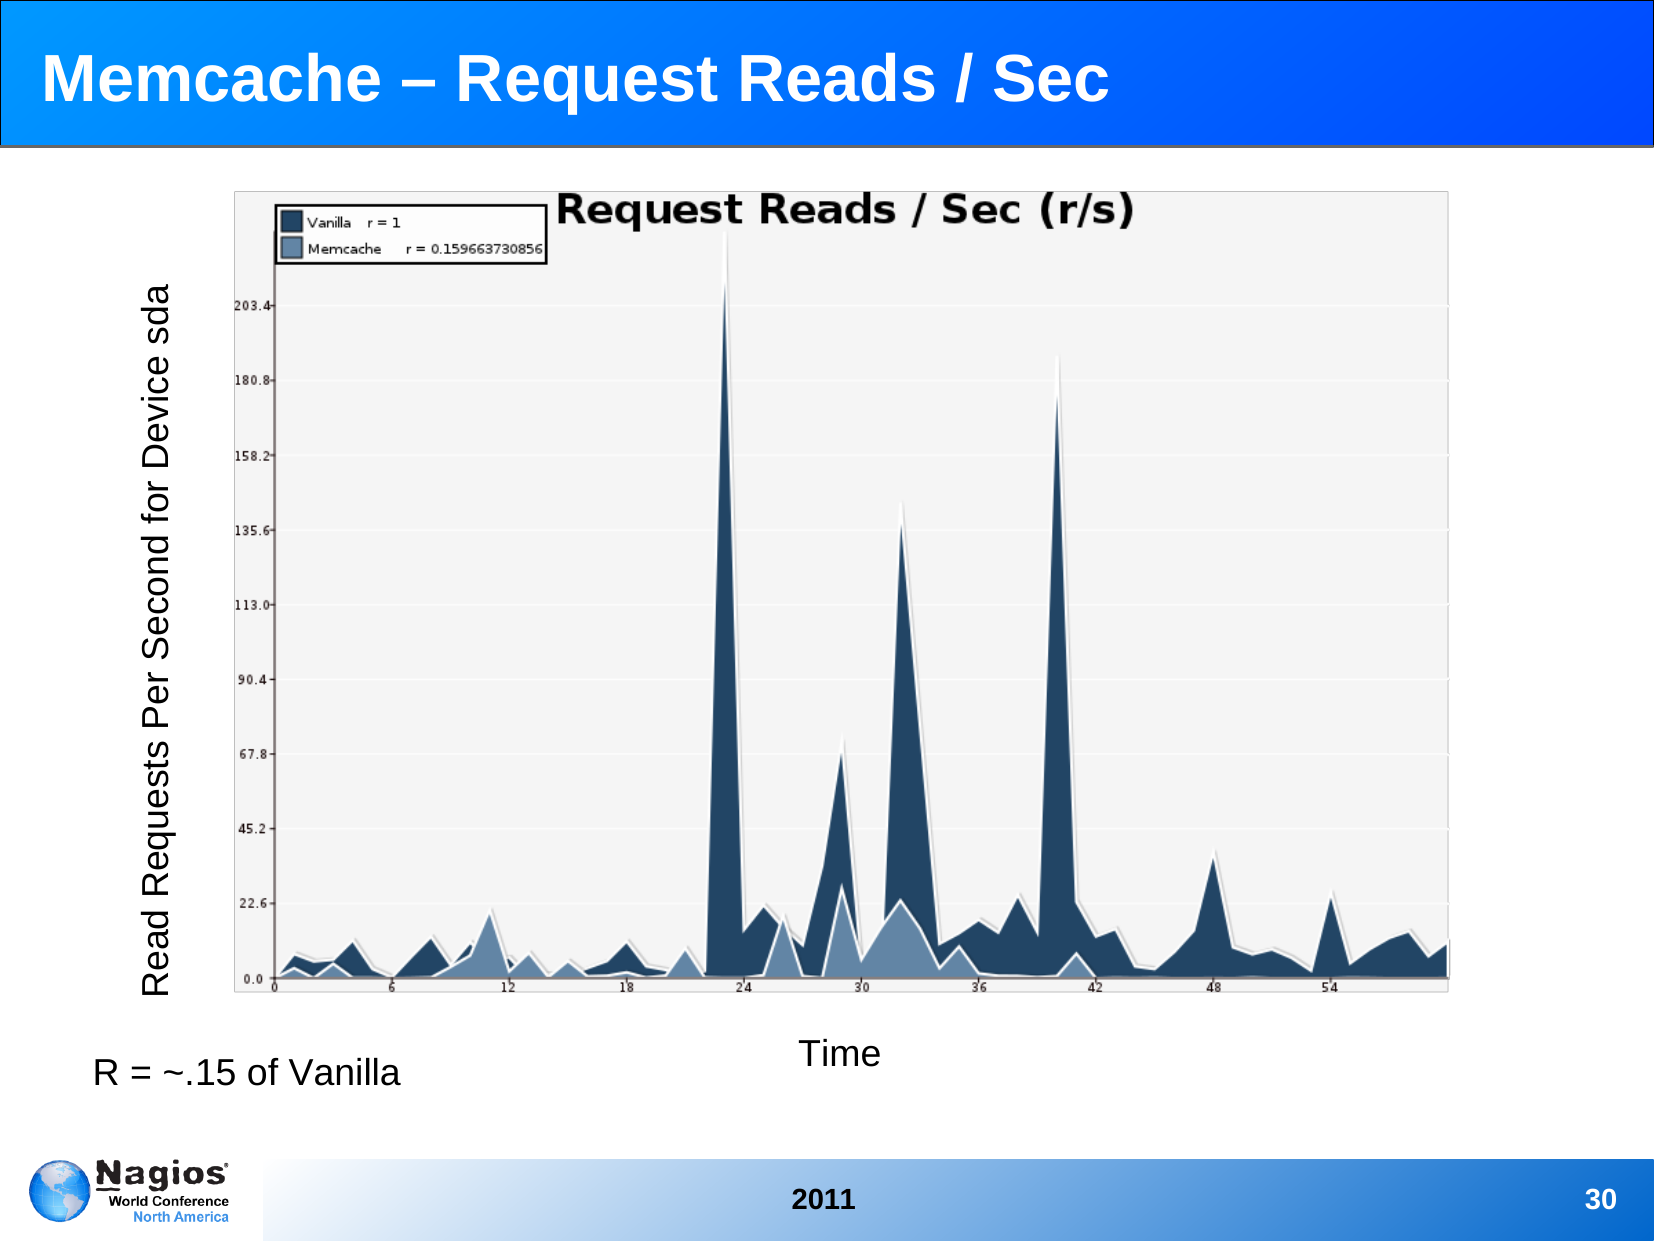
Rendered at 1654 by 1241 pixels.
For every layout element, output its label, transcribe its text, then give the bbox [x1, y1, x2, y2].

picture [221, 178, 1462, 1006]
text_box Time [783, 1024, 897, 1082]
title Memcache – Request Reads / Sec [41, 29, 1404, 127]
text_box Read Requests Per Second for Device sda [126, 270, 184, 1014]
picture [29, 1159, 229, 1235]
text_box R = ~.15 of Vanilla [77, 1044, 583, 1102]
